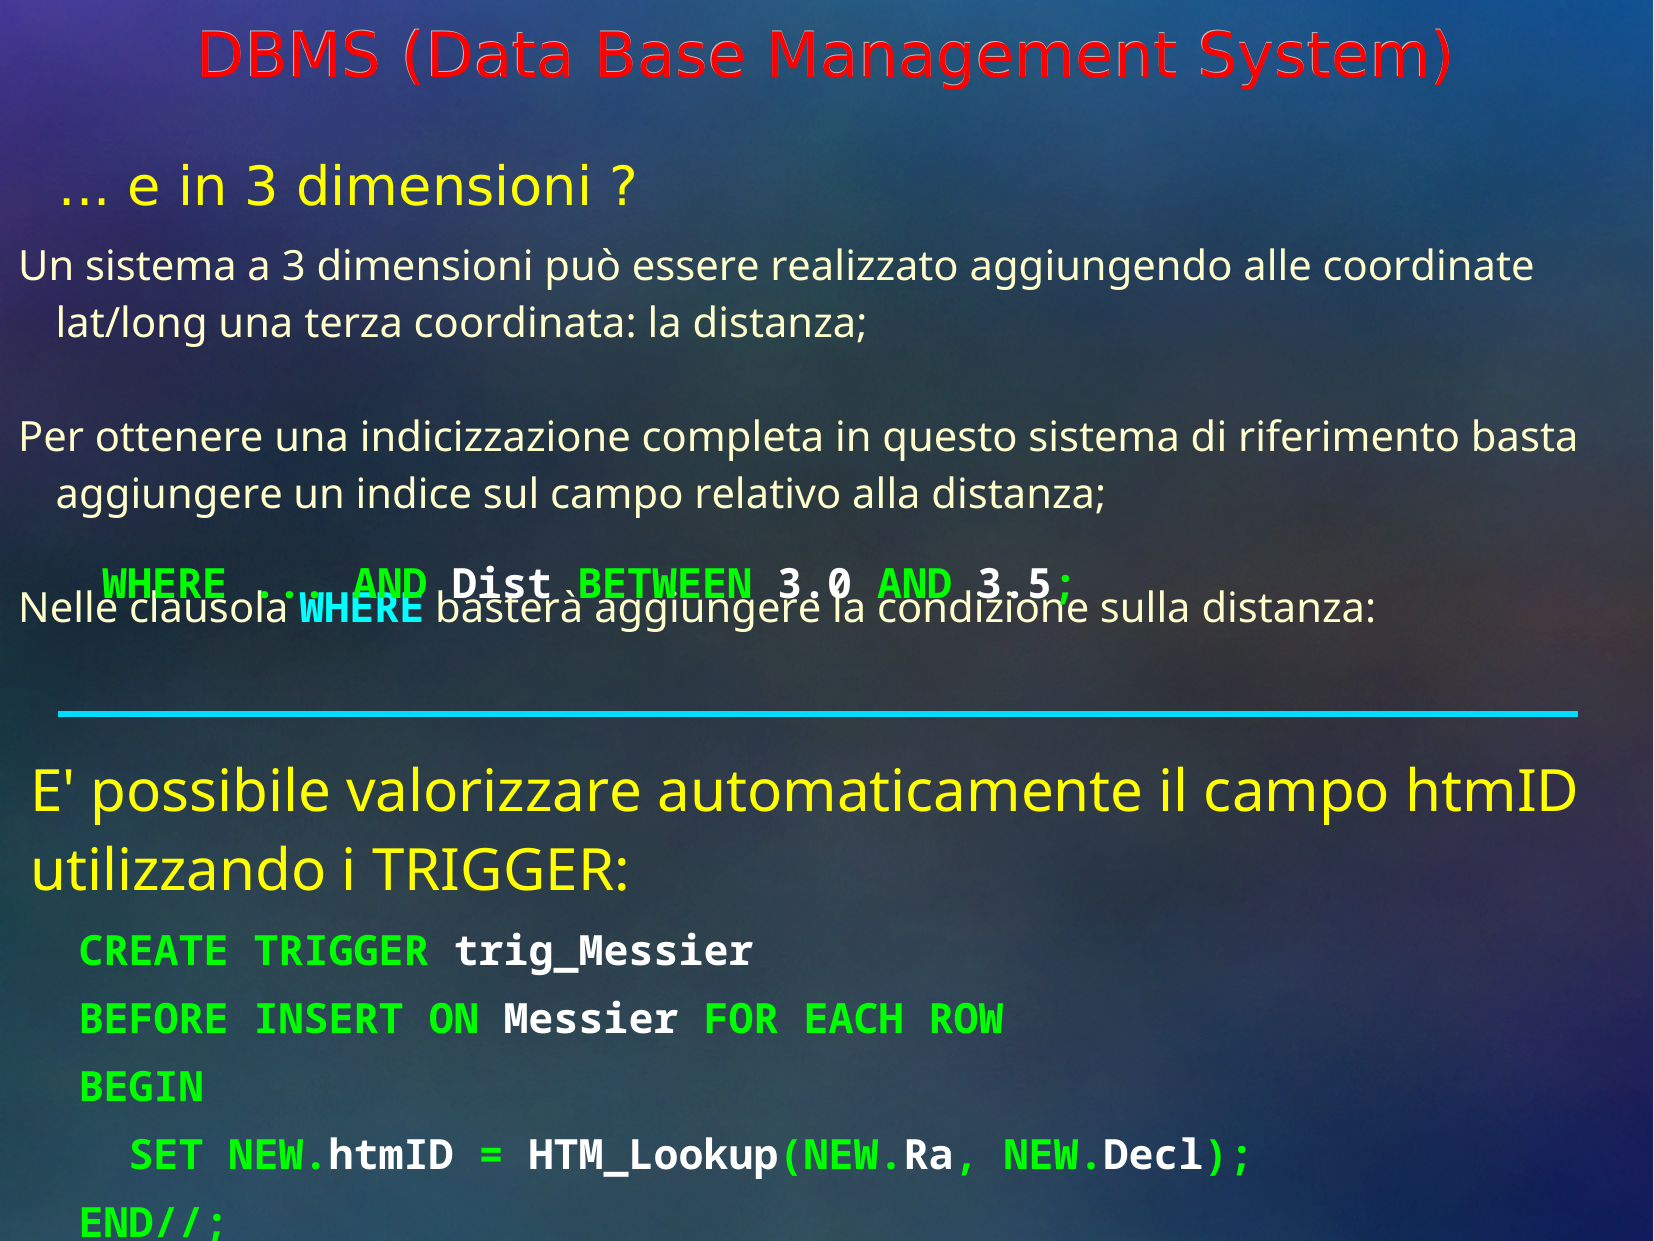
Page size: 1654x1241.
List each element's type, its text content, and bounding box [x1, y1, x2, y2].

text_box E' possibile valorizzare automaticamente il campo htmID utilizzando i TRIGGER: [29, 749, 1607, 897]
text_box Un sistema a 3 dimensioni può essere realizzato aggiungendo alle coordinate lat/long una terza coordinata: la distanza; Per ottenere una indicizzazione completa in questo sistema di riferimento basta aggiungere un indice sul campo relativo alla distanza; Nelle clausola WHERE basterà aggiungere la condizione sulla distanza: [18, 235, 1595, 585]
text_box WHERE ... AND Dist BETWEEN 3.0 AND 3.5; [66, 554, 1078, 602]
picture [0, 0, 1654, 1241]
text_box CREATE TRIGGER trig_Messier BEFORE INSERT ON Messier FOR EACH ROW BEGIN SET NEW.htmID = HTM_Lookup(NEW.Ra, NEW.Decl); END//; [43, 920, 1254, 1205]
subtitle ... e in 3 dimensioni ? [23, 155, 1653, 219]
